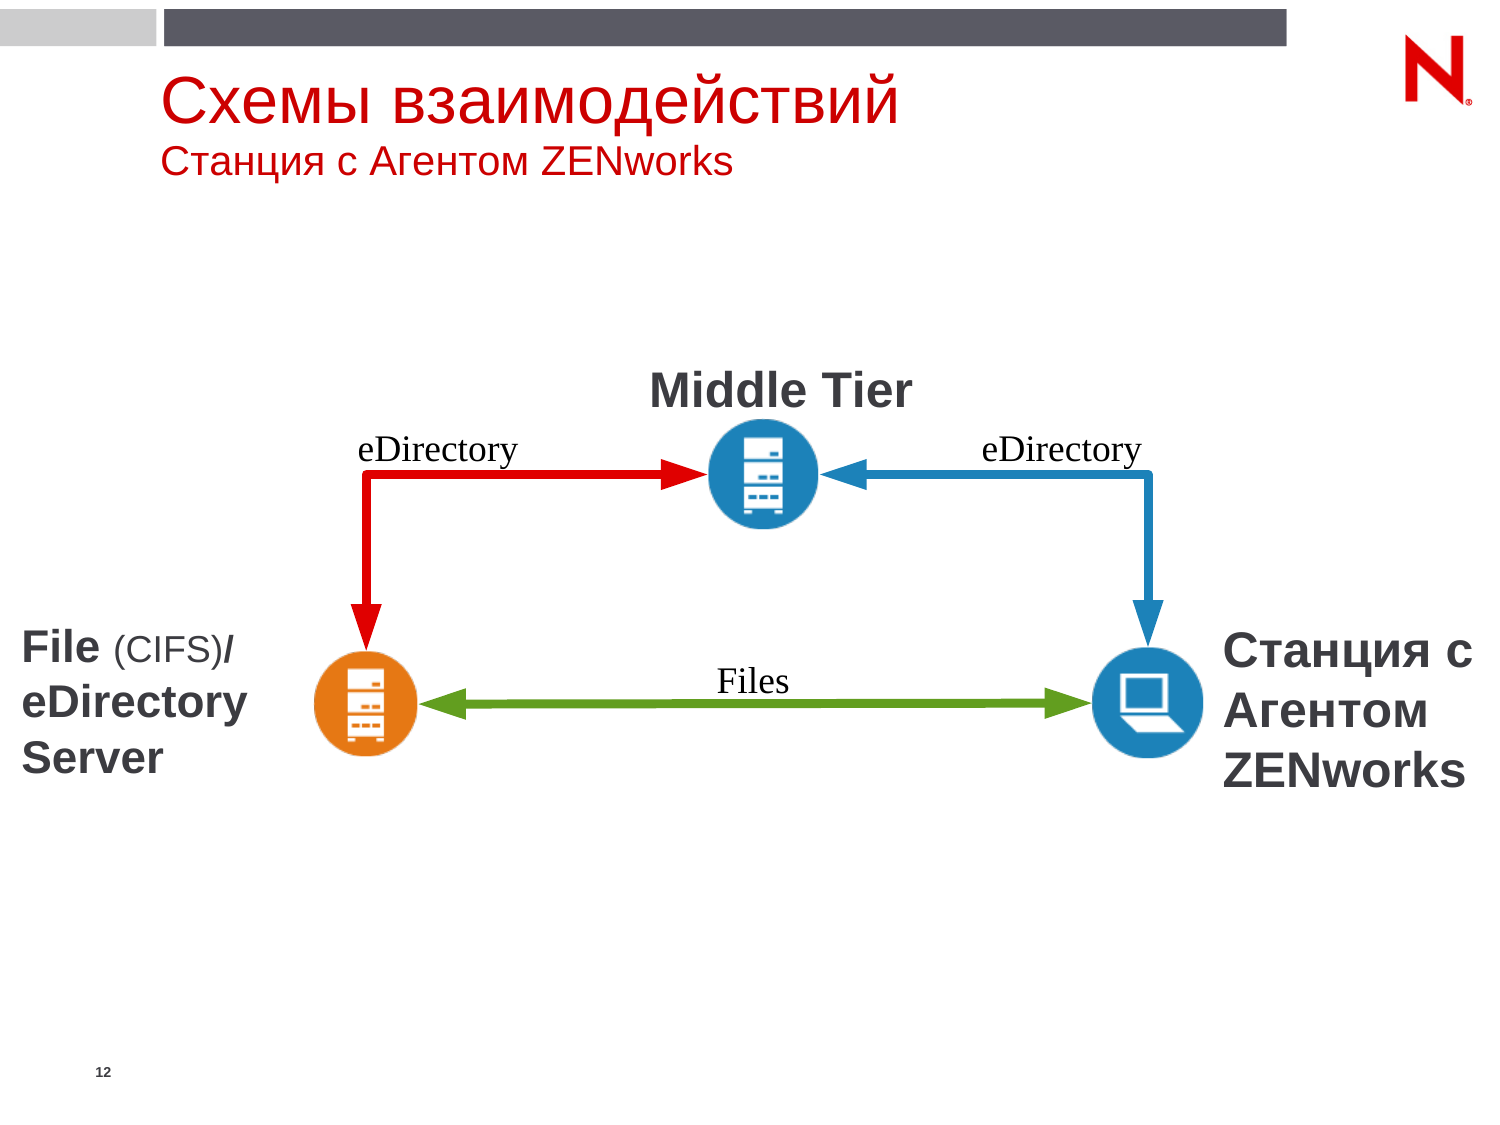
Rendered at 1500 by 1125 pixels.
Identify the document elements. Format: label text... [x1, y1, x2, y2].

text_box Схемы взаимодействий Станция с Агентом ZENworks [145, 55, 1391, 193]
text_box Middle Tier [649, 358, 914, 414]
text_box Files [716, 656, 797, 699]
picture [313, 650, 419, 758]
picture [1091, 646, 1205, 760]
picture [1403, 32, 1473, 107]
text_box eDirectory [357, 424, 618, 467]
text_box Станция с Агентом ZENworks [1222, 617, 1485, 794]
text_box eDirectory [981, 424, 1154, 467]
text_box File (CIFS)/ eDirectory Server [21, 617, 278, 779]
picture [707, 418, 820, 531]
